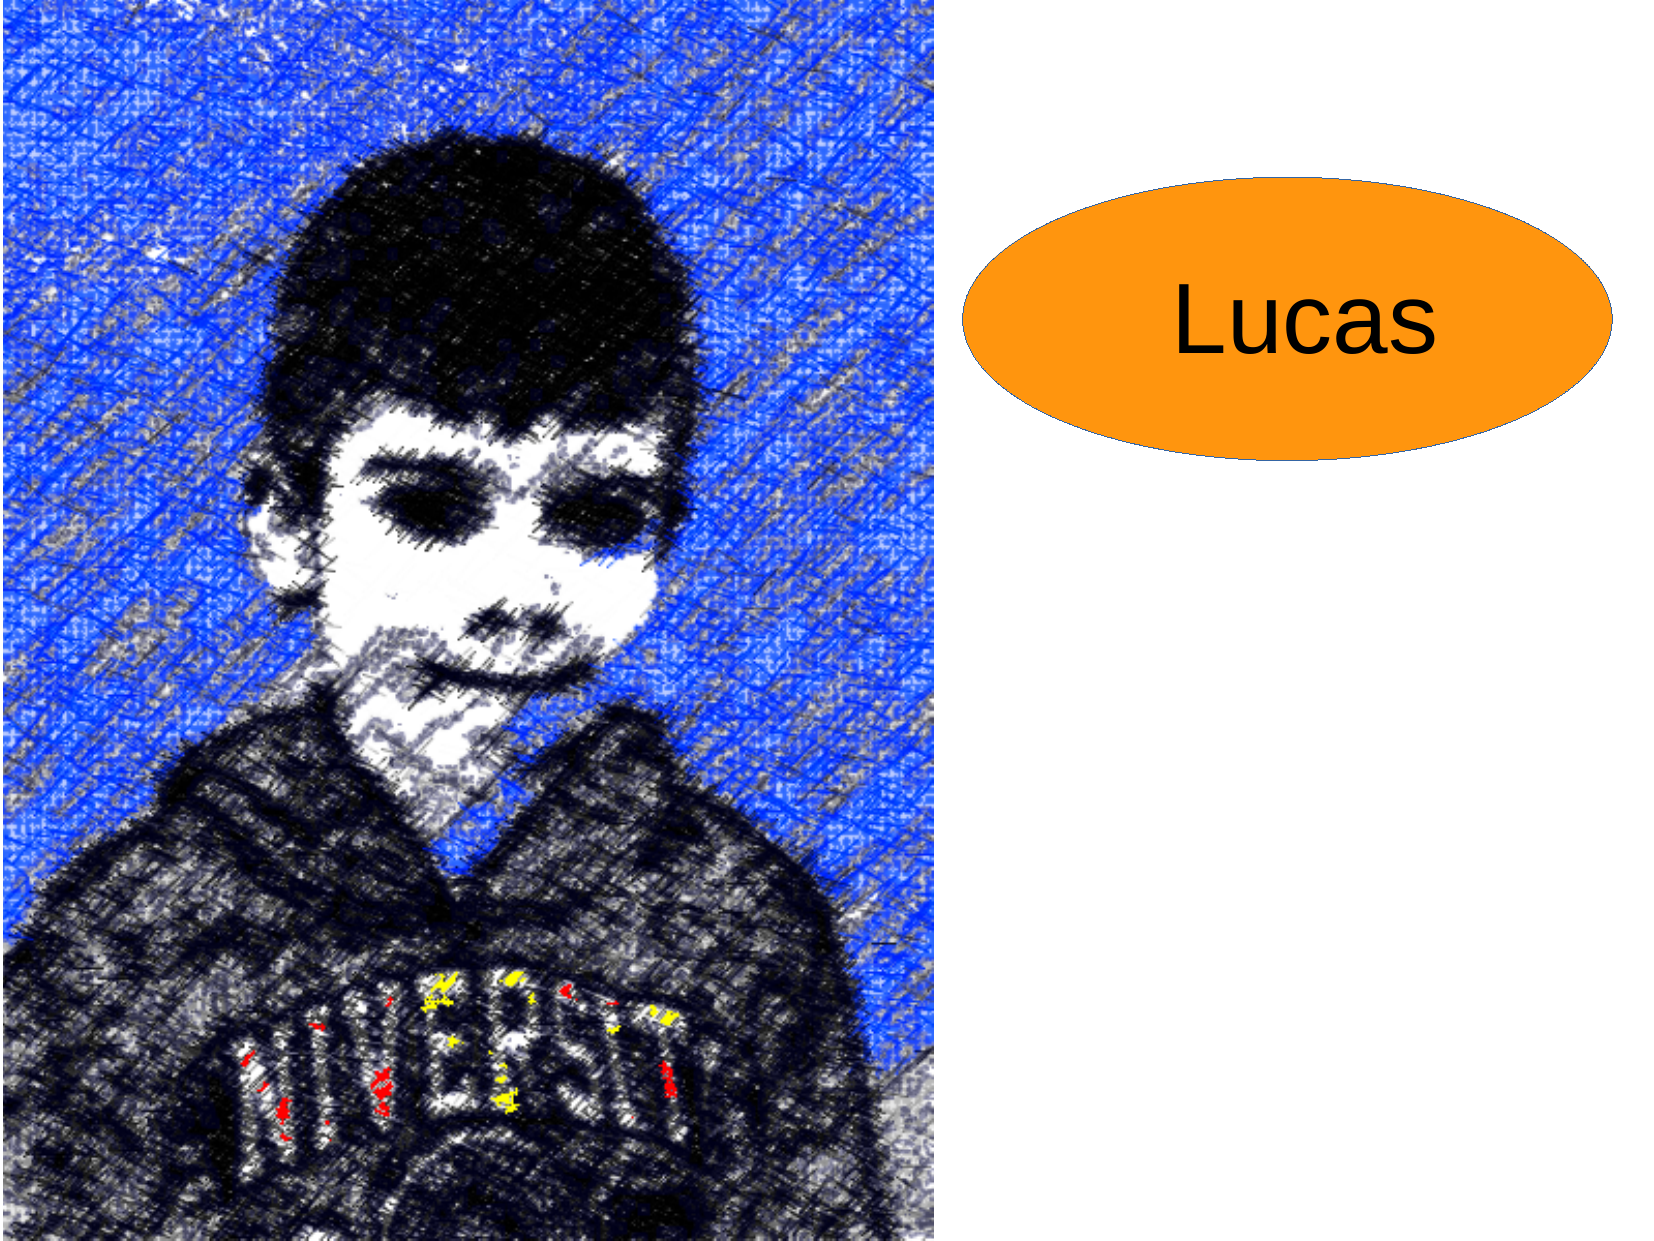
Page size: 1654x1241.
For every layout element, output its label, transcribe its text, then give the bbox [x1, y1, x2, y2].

picture [3, 0, 934, 1241]
text_box Lucas [962, 177, 1613, 461]
